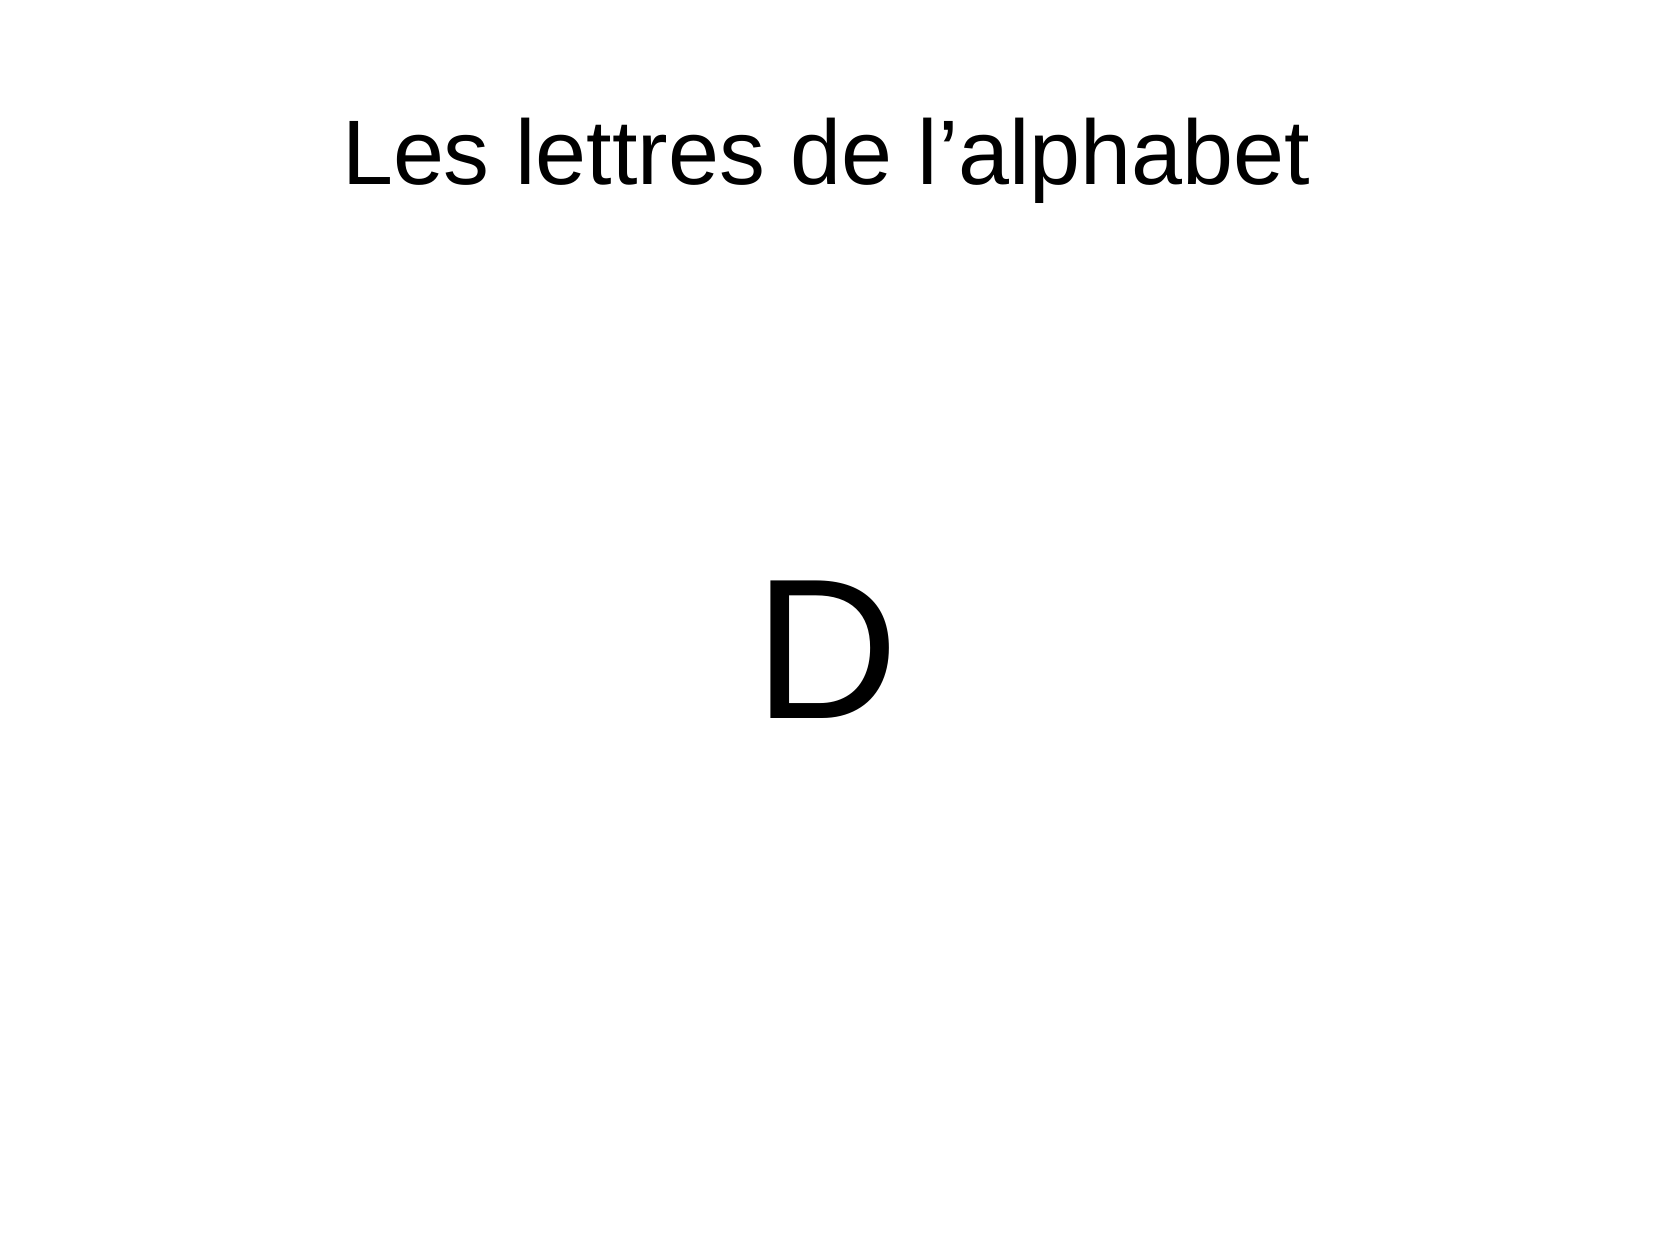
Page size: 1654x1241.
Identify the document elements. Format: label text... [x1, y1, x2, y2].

title Les lettres de l’alphabet [82, 49, 1571, 257]
subtitle D [82, 290, 1571, 1010]
